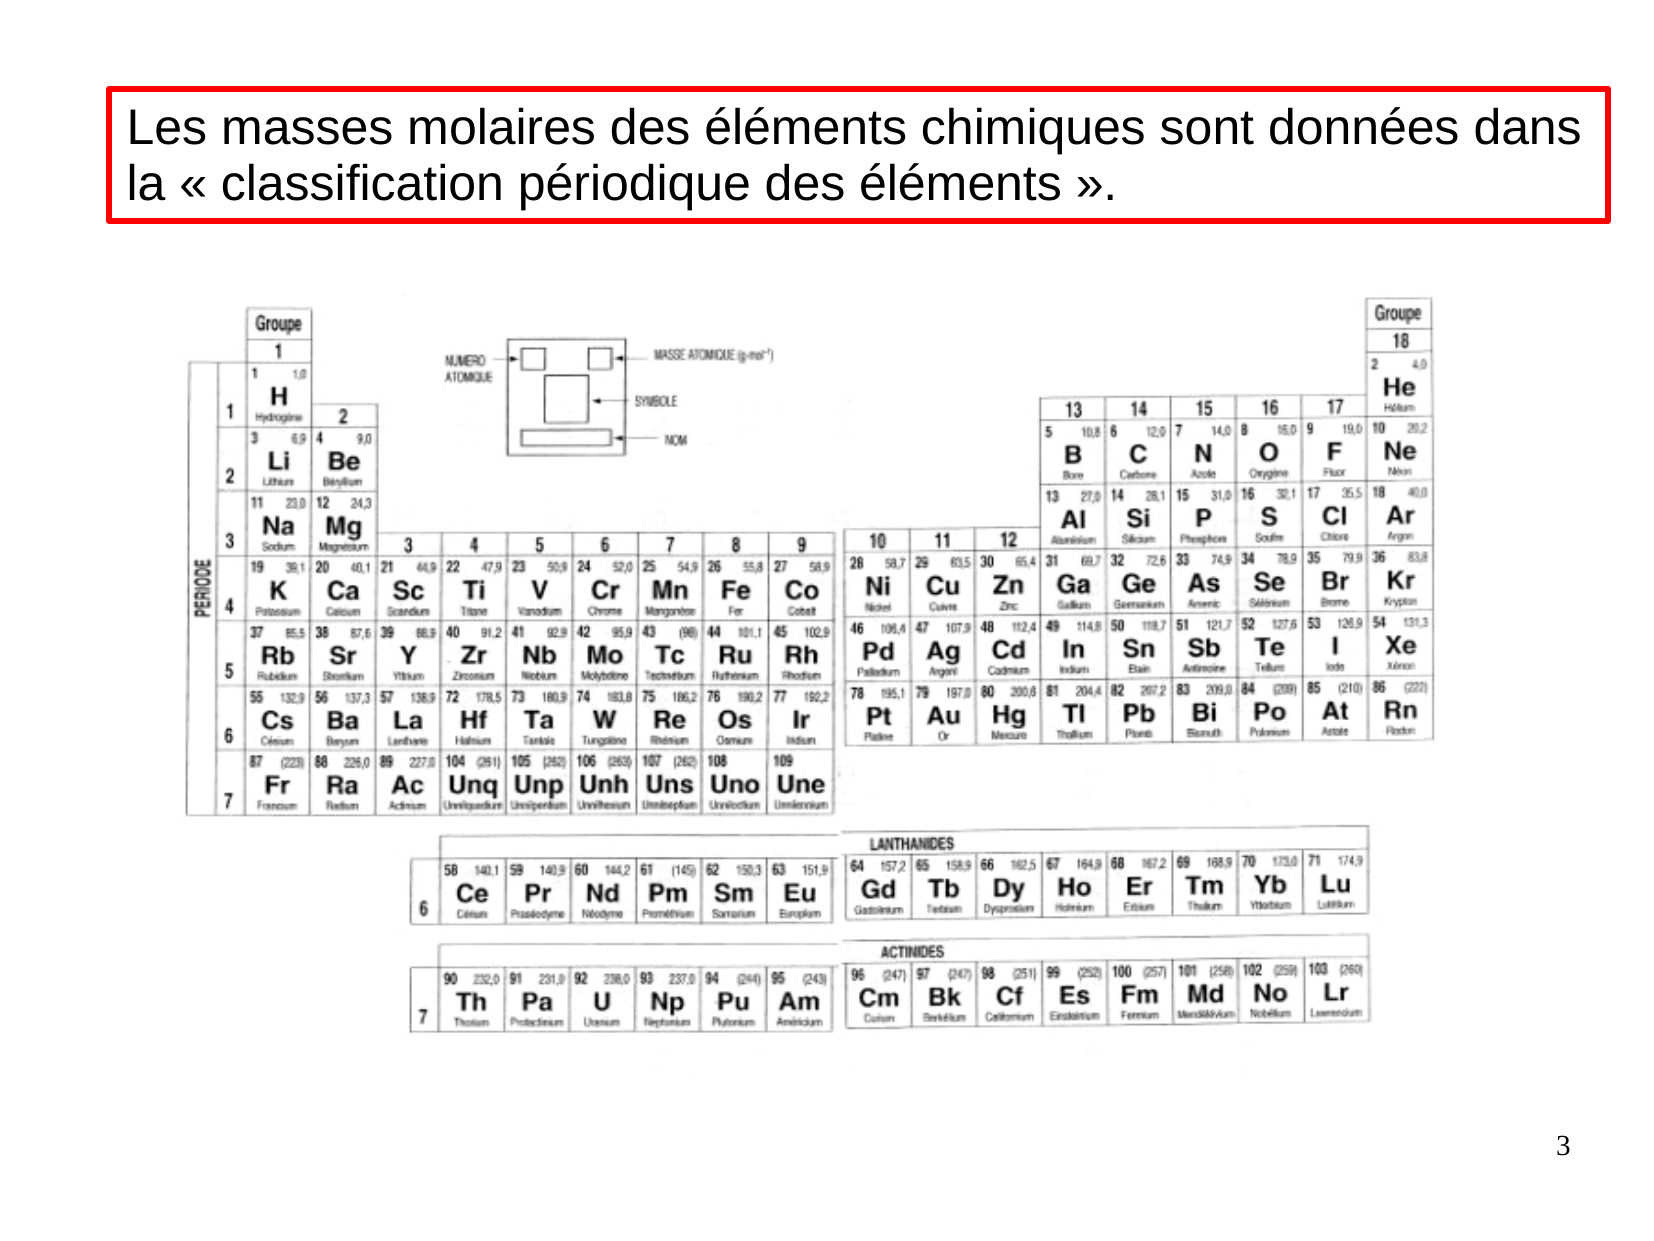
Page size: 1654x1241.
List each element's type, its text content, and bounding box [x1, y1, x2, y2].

picture [177, 264, 1484, 1092]
text_box Les masses molaires des éléments chimiques sont données dans la « classification périodique des éléments ». [109, 88, 1609, 221]
